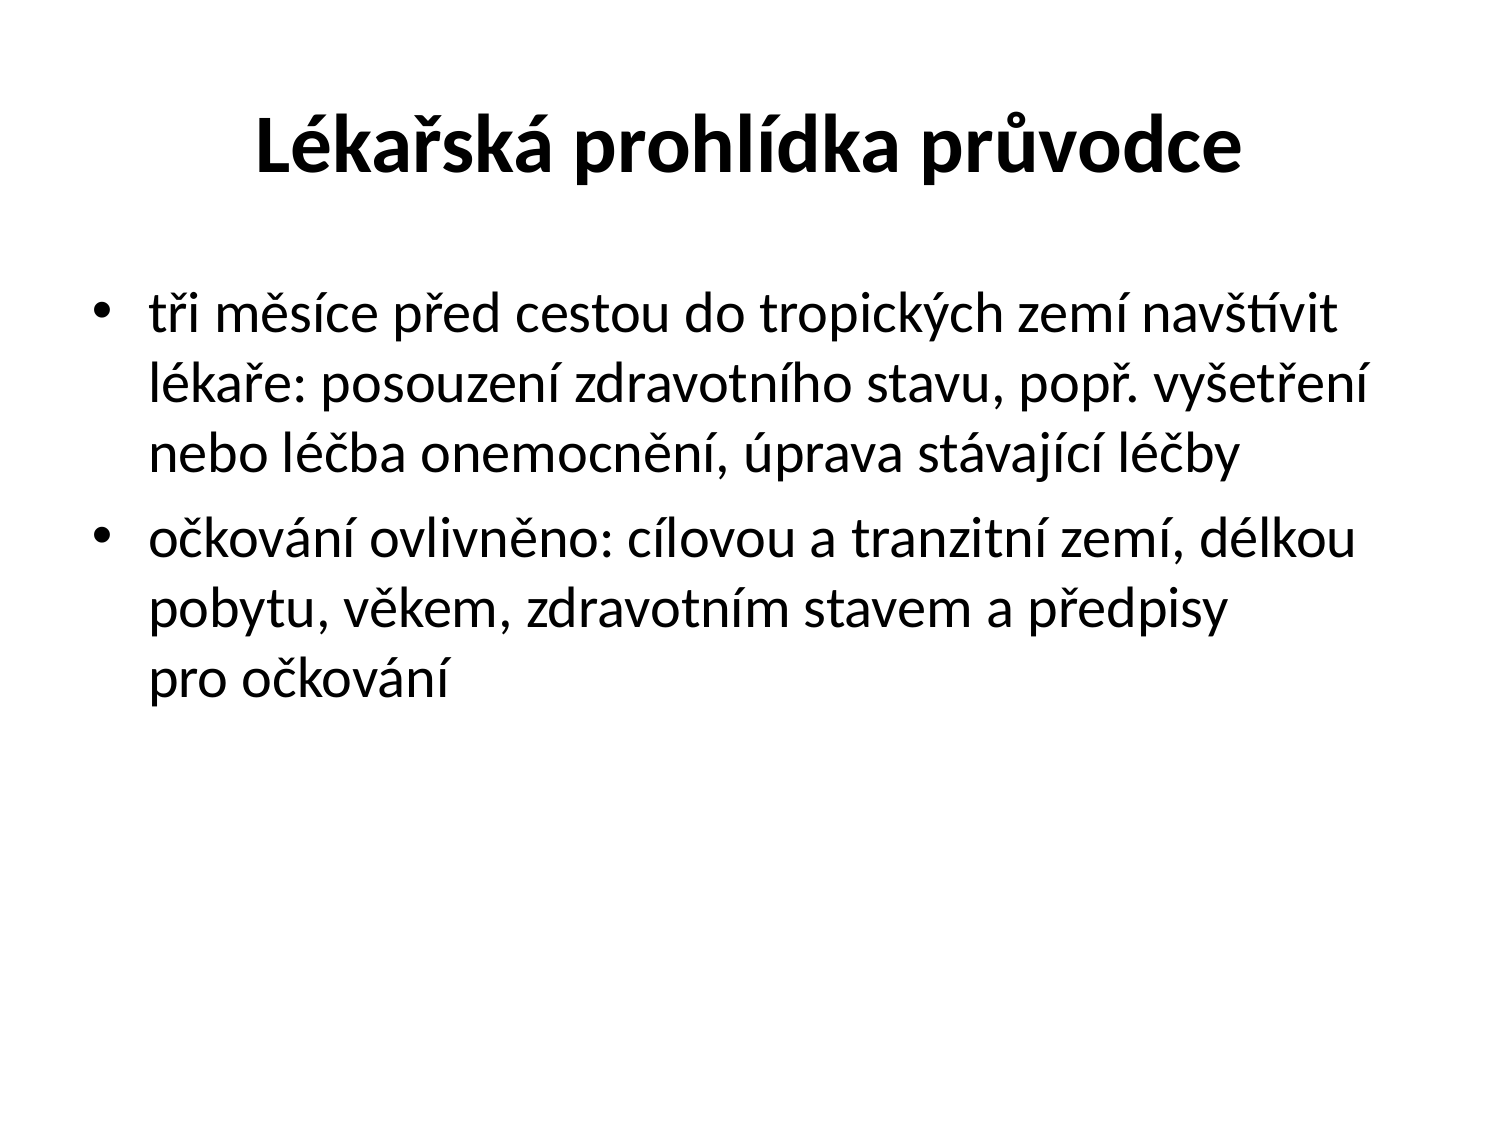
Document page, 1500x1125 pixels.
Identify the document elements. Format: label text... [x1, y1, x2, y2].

title Lékařská prohlídka průvodce [75, 45, 1426, 233]
list tři měsíce před cestou do tropických zemí navštívit lékaře: posouzení zdravotního stavu, popř. vyšetření nebo léčba onemocnění, úprava stávající léčby očkování ovlivněno: cílovou a tranzitní zemí, délkou pobytu, věkem, zdravotním stavem a předpisy pro očkování [76, 267, 1427, 1010]
